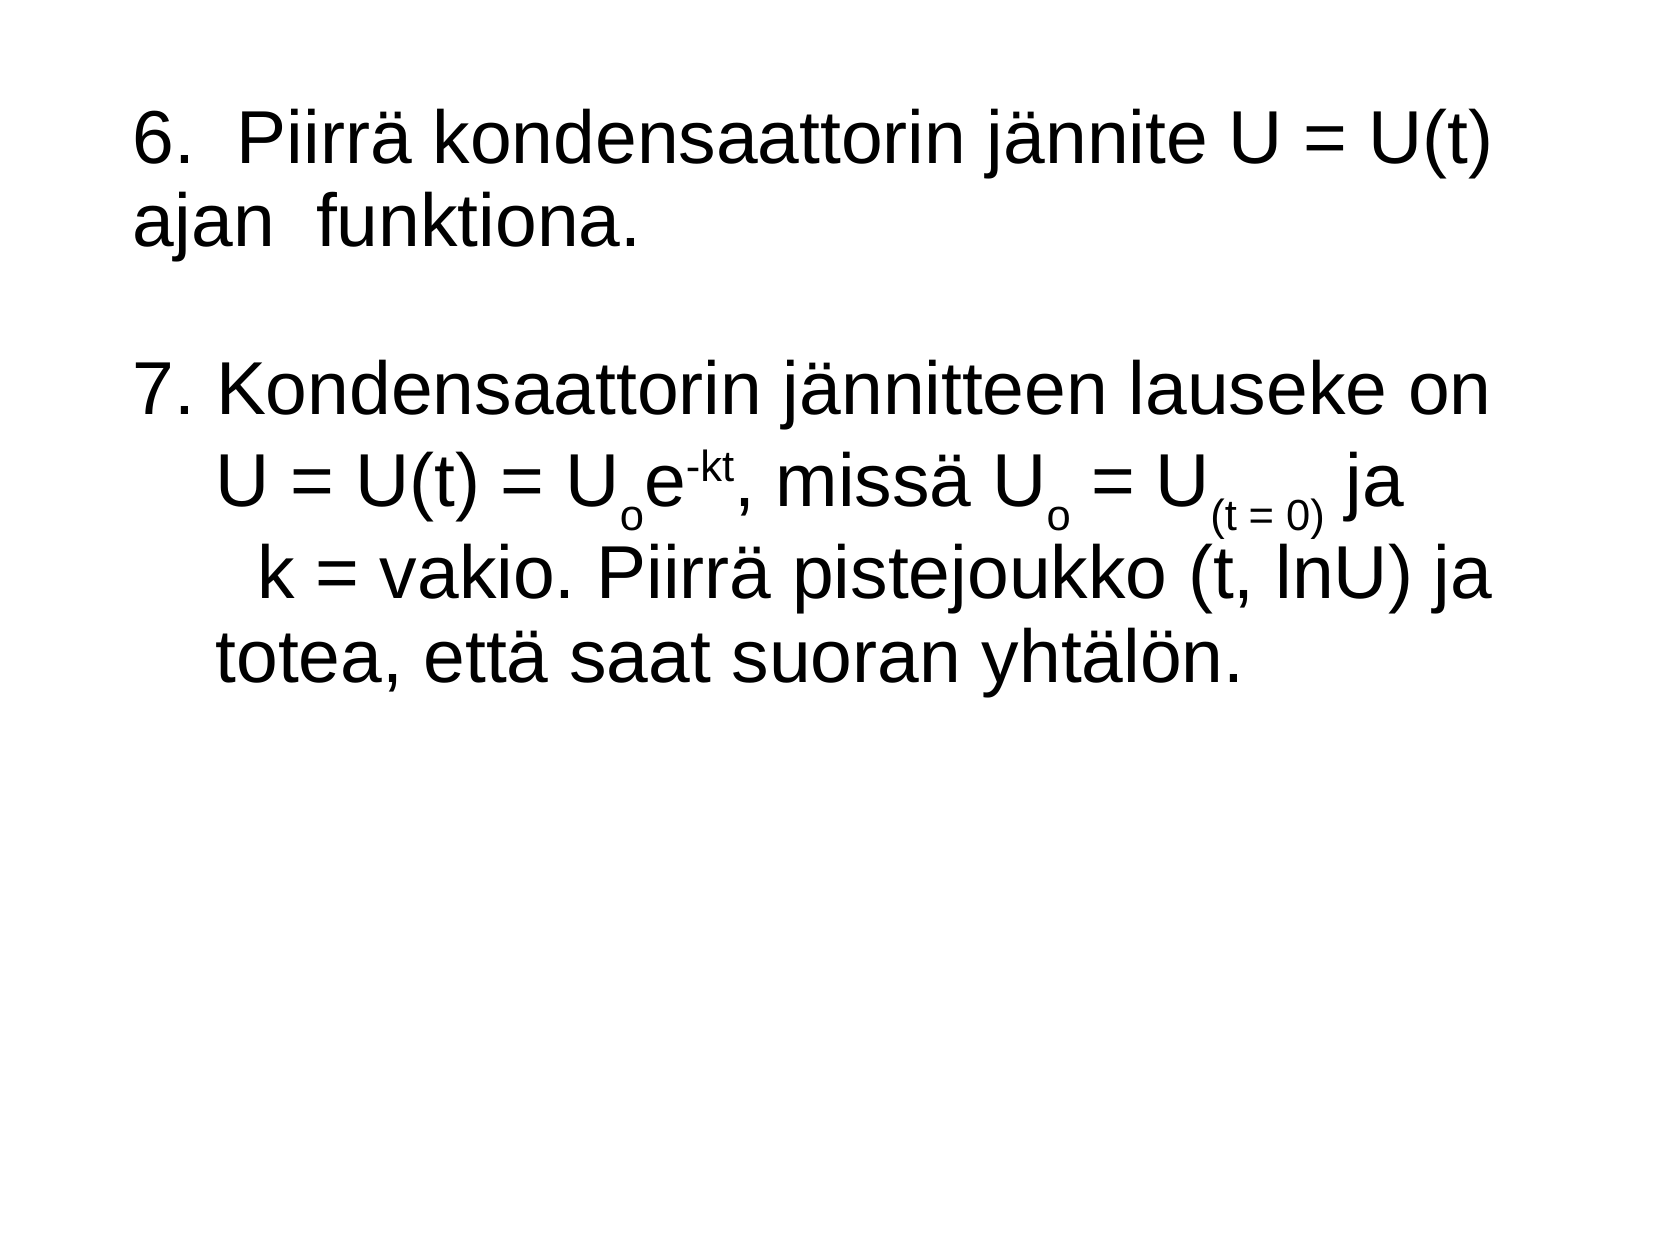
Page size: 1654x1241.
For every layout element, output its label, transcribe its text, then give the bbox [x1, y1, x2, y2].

text_box 6. Piirrä kondensaattorin jännite U = U(t) ajan funktiona. 7. Kondensaattorin jännitteen lauseke on U = U(t) = Uoe-kt, missä Uo = U(t = 0) ja k = vakio. Piirrä pistejoukko (t, lnU) ja totea, että saat suoran yhtälön. [118, 83, 1572, 1241]
